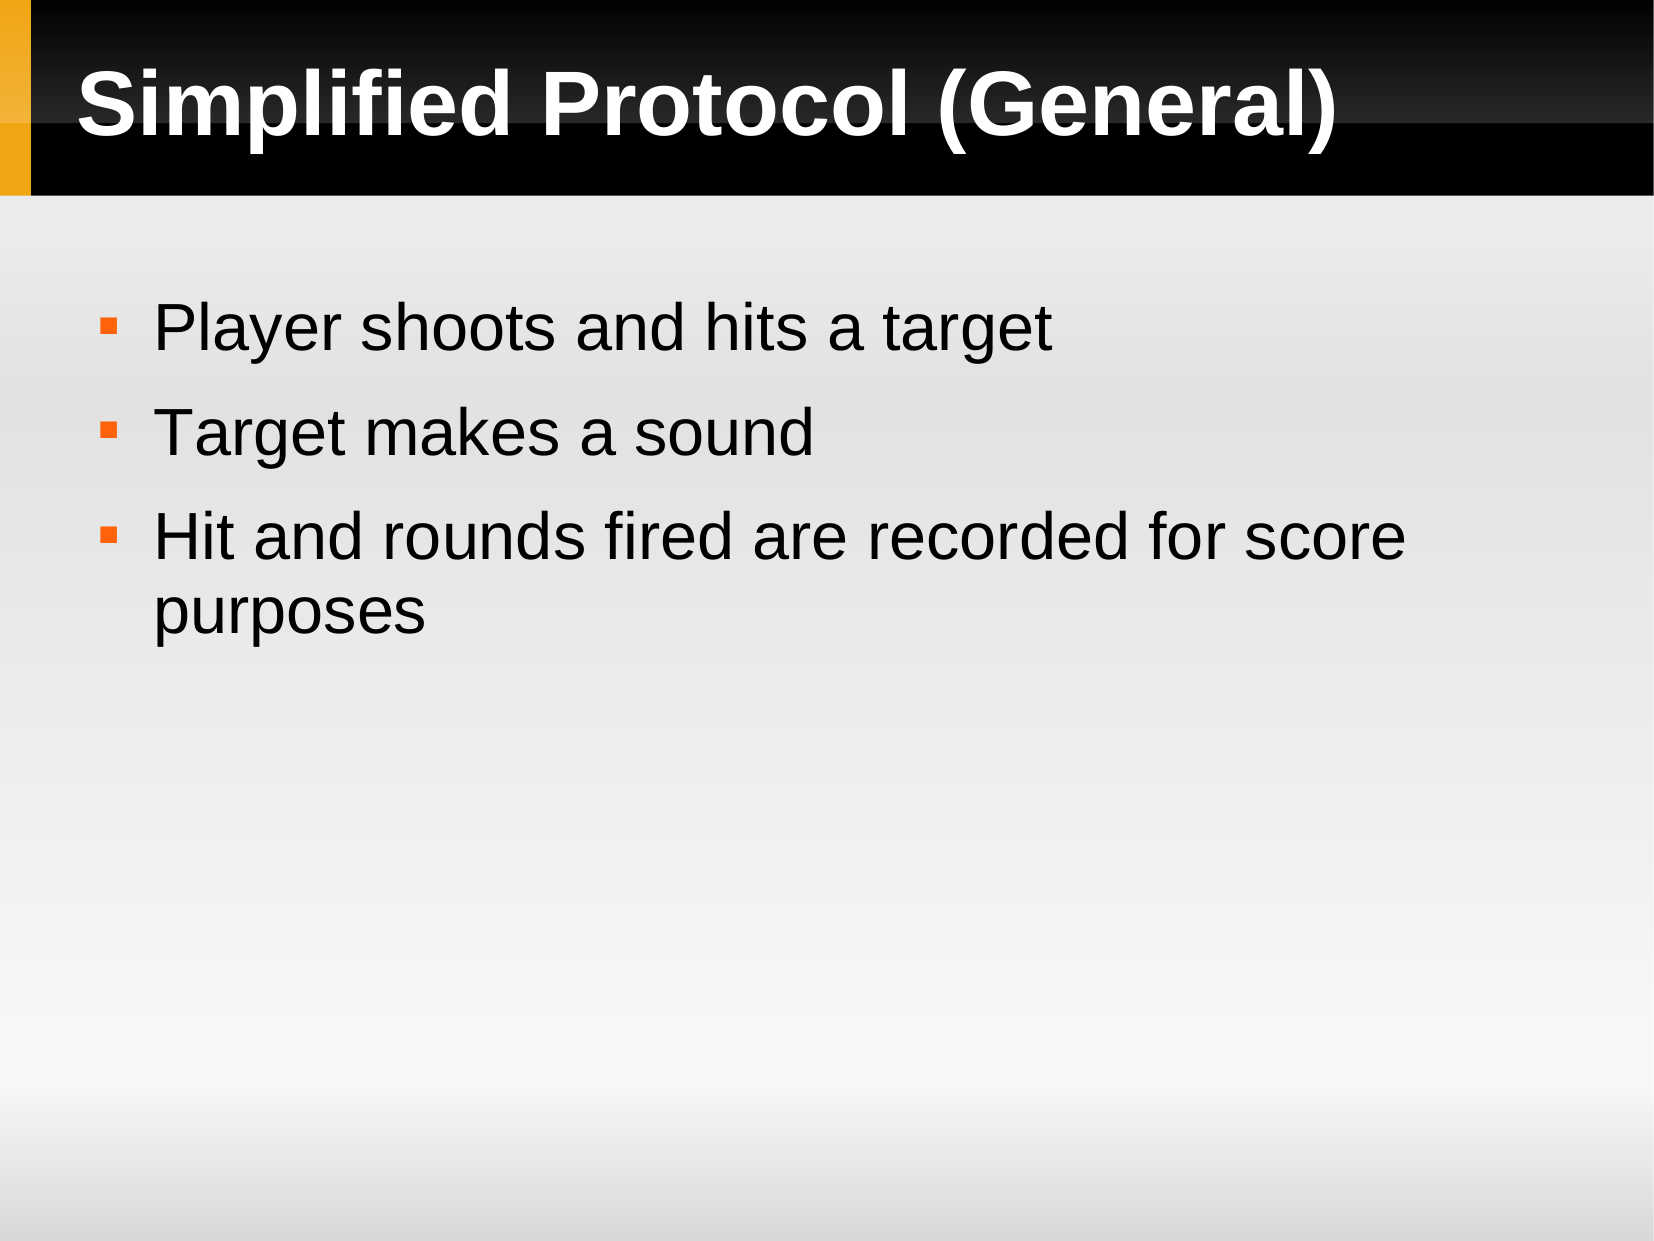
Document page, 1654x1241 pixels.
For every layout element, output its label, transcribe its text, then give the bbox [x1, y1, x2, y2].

title Simplified Protocol (General) [76, 7, 1565, 200]
picture [0, 0, 1654, 1241]
list Player shoots and hits a target Target makes a sound Hit and rounds fired are recorded for score purposes [82, 290, 1571, 1094]
